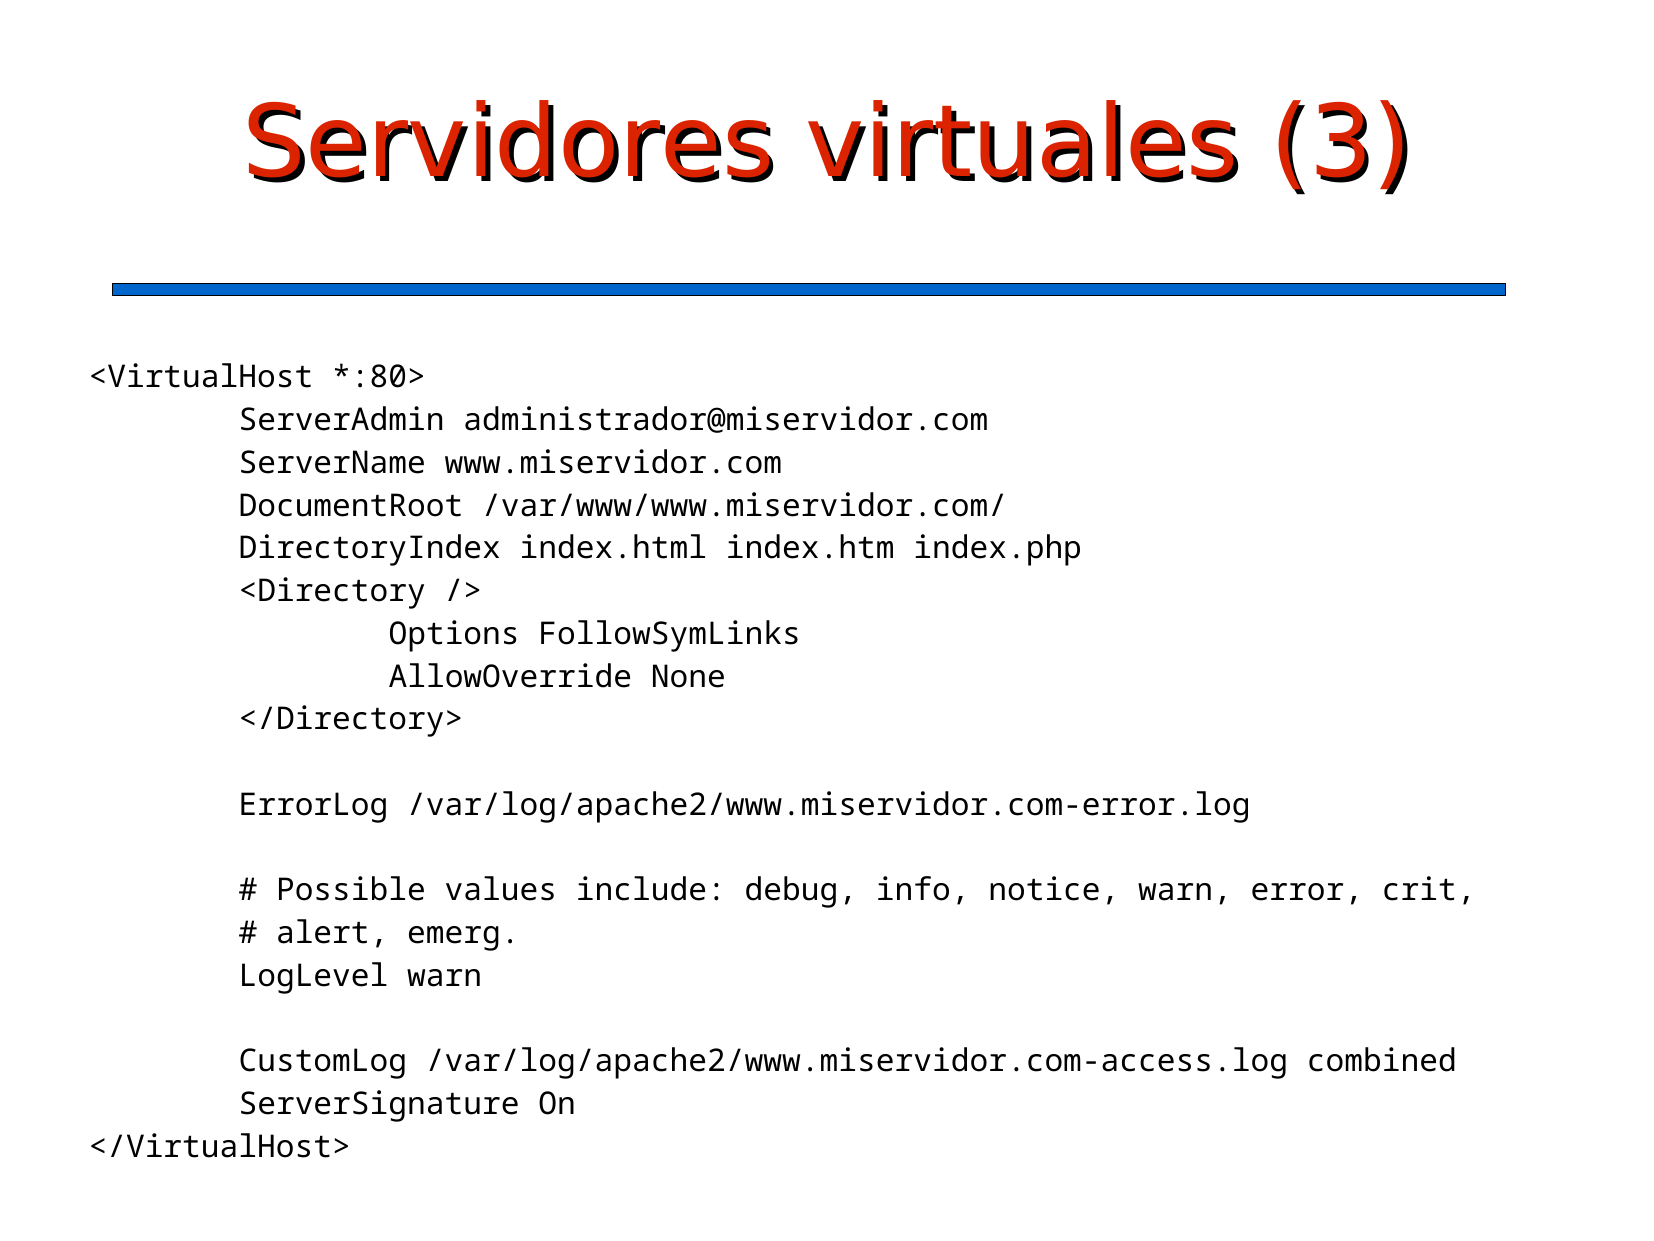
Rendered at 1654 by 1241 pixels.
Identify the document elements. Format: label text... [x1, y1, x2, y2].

title Servidores virtuales (3) [121, 37, 1534, 246]
text_box <VirtualHost *:80> ServerAdmin administrador@miservidor.com ServerName www.miservidor.com DocumentRoot /var/www/www.miservidor.com/ DirectoryIndex index.html index.htm index.php <Directory /> Options FollowSymLinks AllowOverride None </Directory> ErrorLog /var/log/apache2/www.miservidor.com-error.log # Possible values include: debug, info, notice, warn, error, crit, # alert, emerg. LogLevel warn CustomLog /var/log/apache2/www.miservidor.com-access.log combined ServerSignature On </VirtualHost> [88, 354, 1565, 1152]
